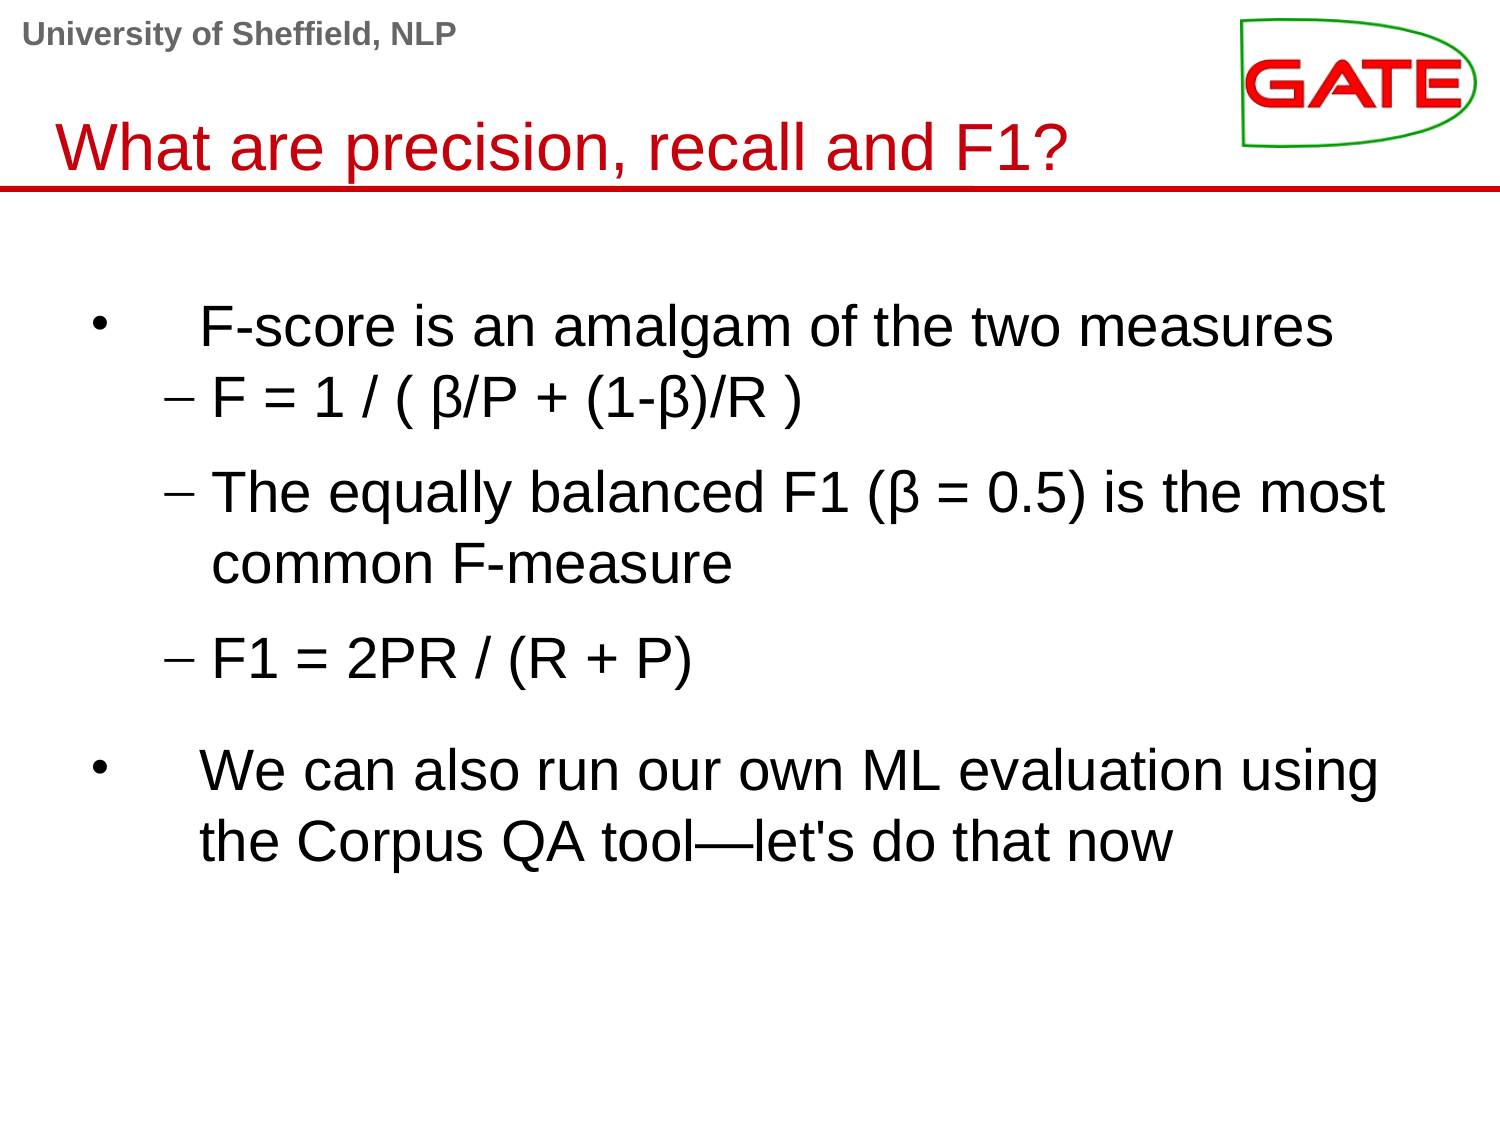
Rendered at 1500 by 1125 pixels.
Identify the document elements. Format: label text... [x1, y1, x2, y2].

title What are precision, recall and F1? [41, 37, 1391, 254]
picture [1240, 18, 1477, 148]
list F-score is an amalgam of the two measures F = 1 / ( β/P + (1-β)/R ) The equally balanced F1 (β = 0.5) is the most common F-measure F1 = 2PR / (R + P) We can also run our own ML evaluation using the Corpus QA tool—let's do that now [75, 279, 1425, 1022]
